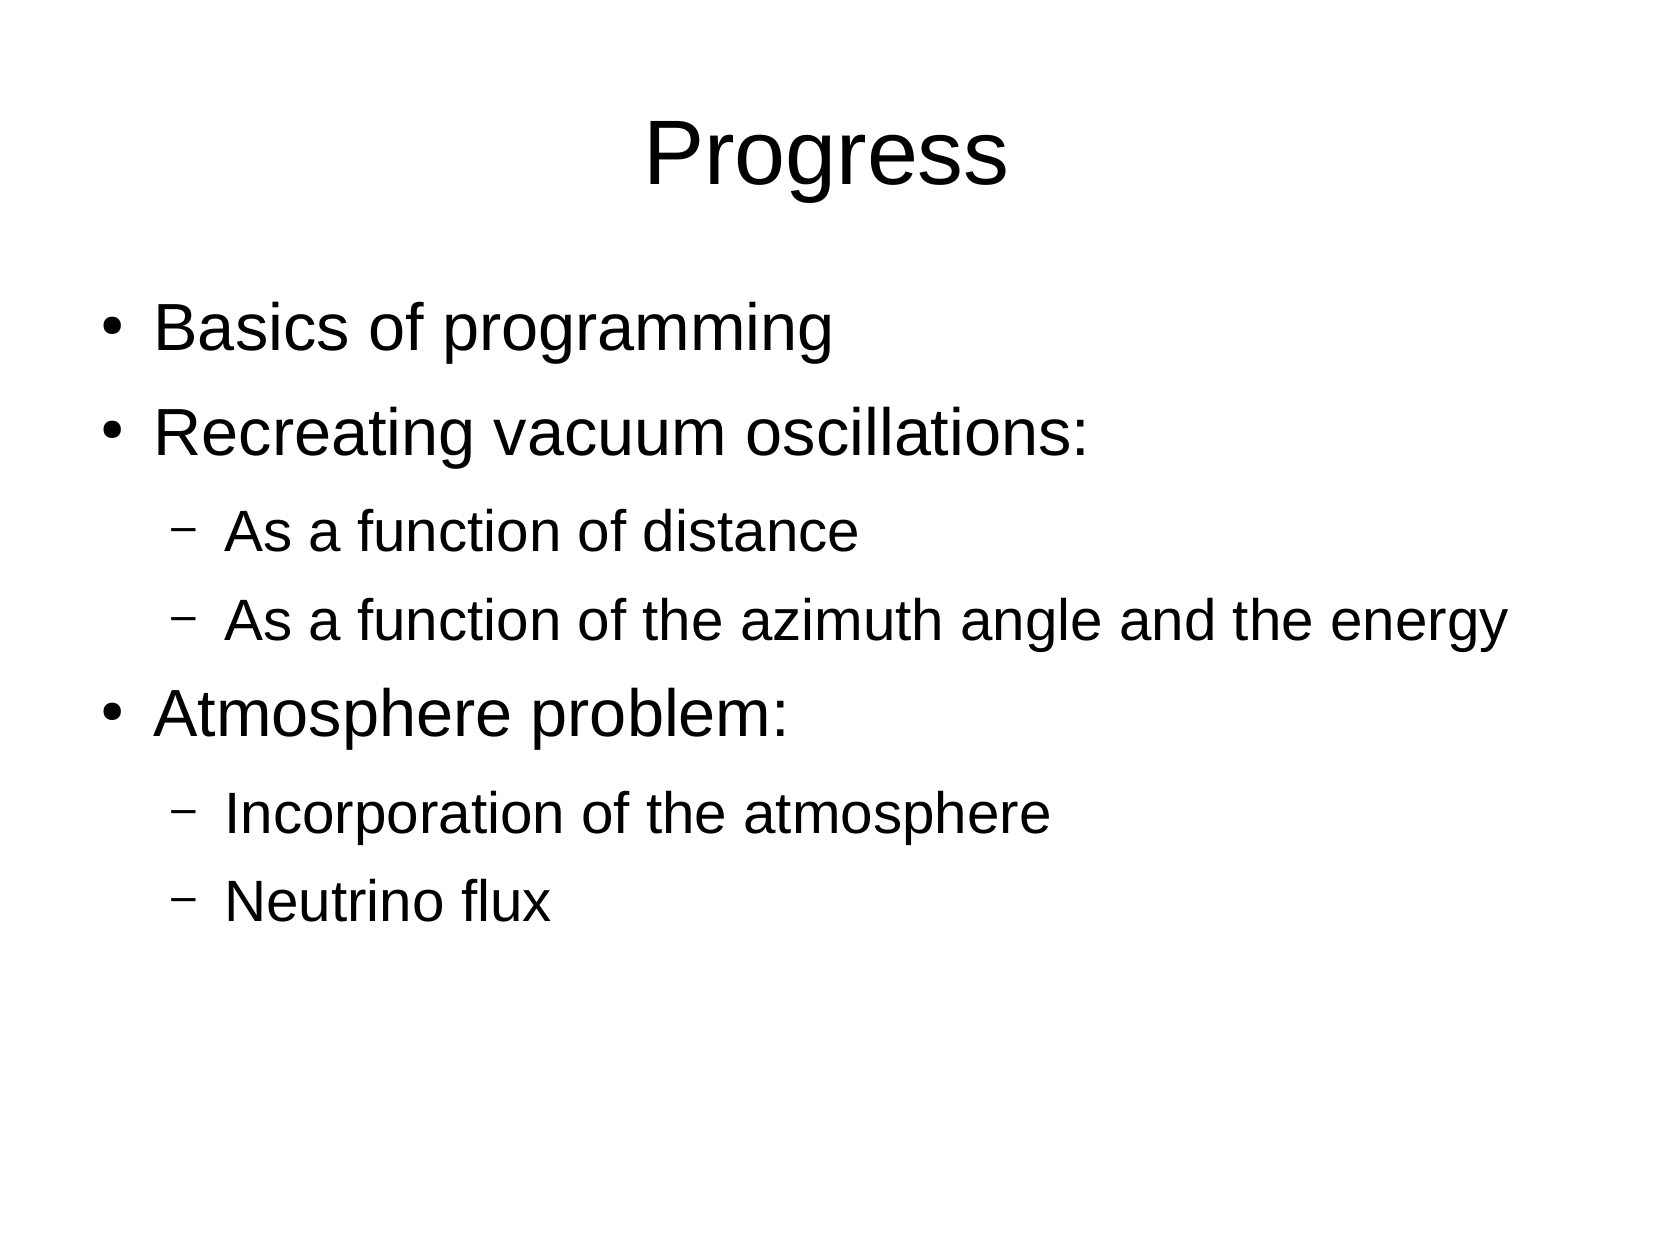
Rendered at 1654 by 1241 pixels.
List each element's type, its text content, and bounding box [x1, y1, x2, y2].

title Progress [82, 49, 1571, 257]
list Basics of programming Recreating vacuum oscillations: As a function of distance As a function of the azimuth angle and the energy Atmosphere problem: Incorporation of the atmosphere Neutrino flux [82, 290, 1571, 1010]
